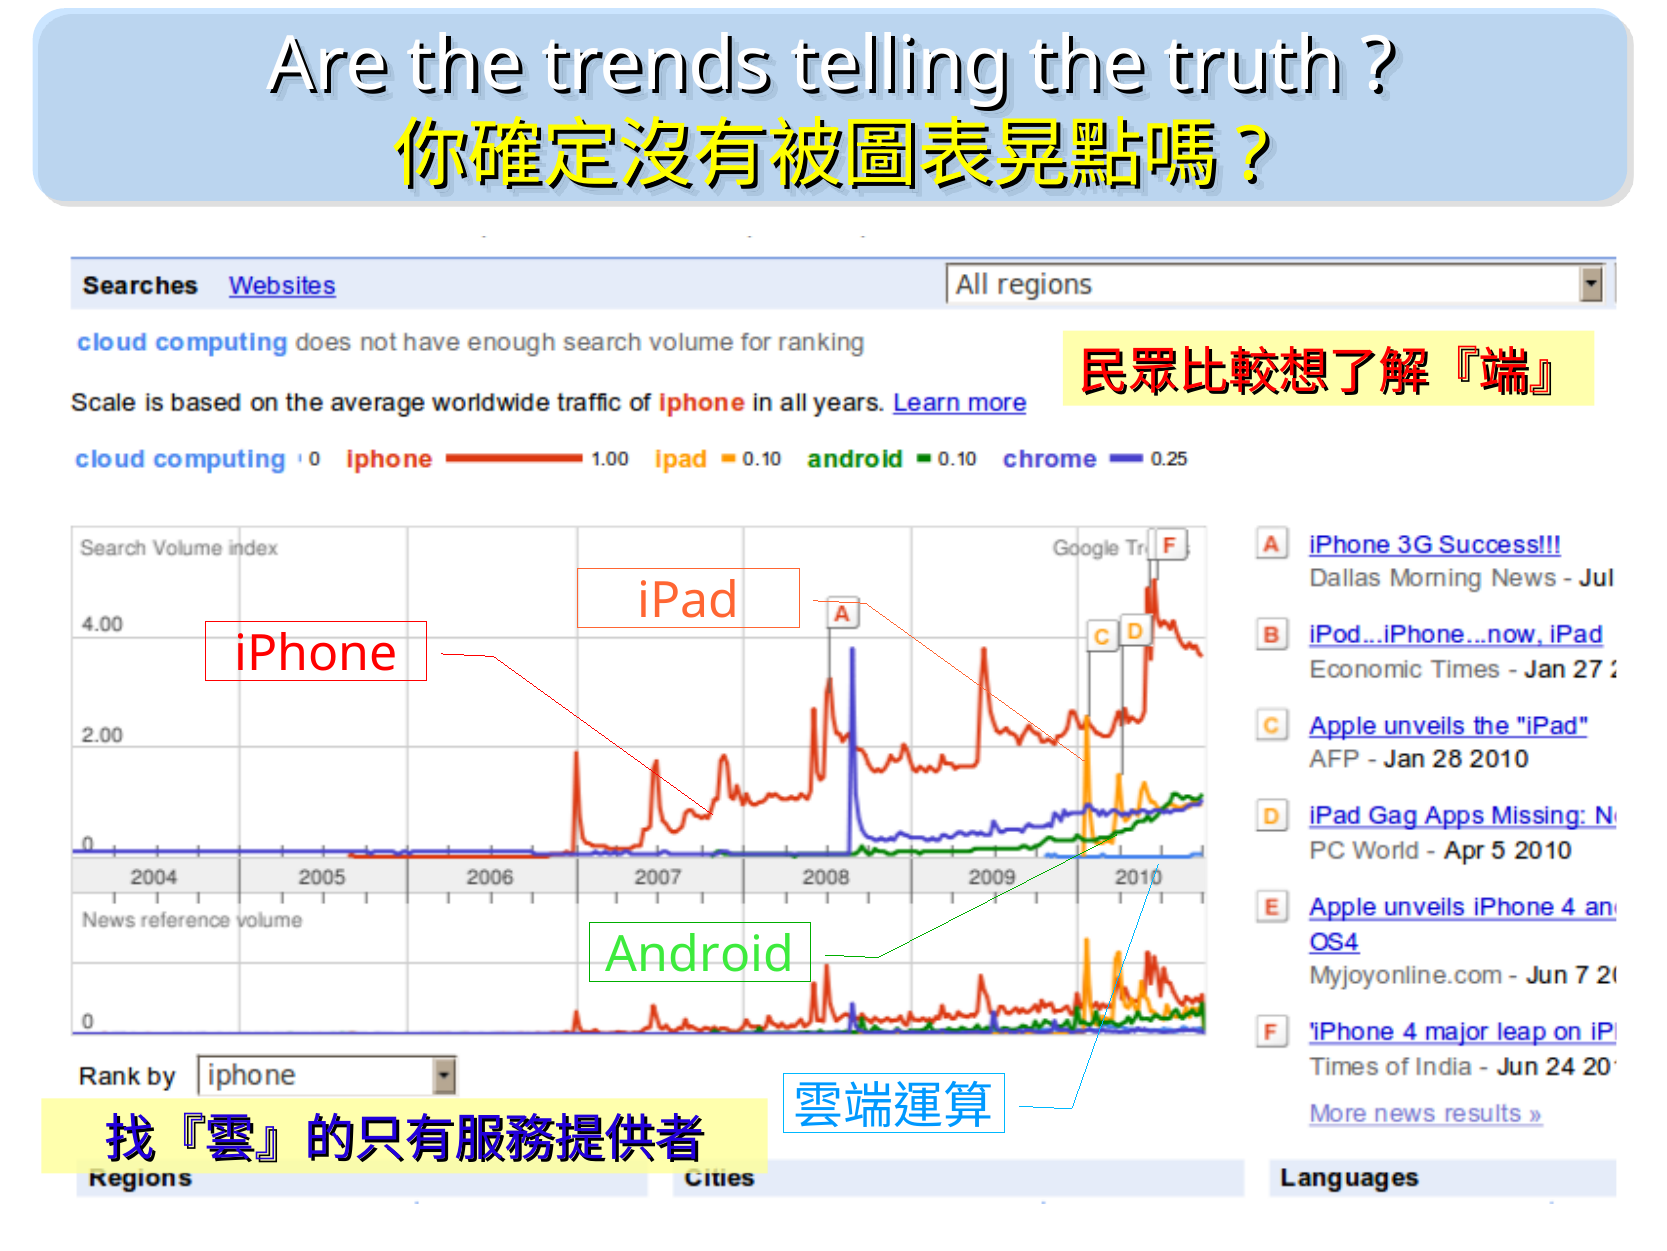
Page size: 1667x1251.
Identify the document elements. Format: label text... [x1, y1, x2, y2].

text_box 民眾比較想了解『端』 [1062, 330, 1595, 406]
text_box Are the trends telling the truth ? 你確定沒有被圖表晃點嗎? [32, 8, 1628, 201]
picture [42, 236, 1617, 1204]
text_box iPad [577, 568, 799, 627]
text_box 找『雲』的只有服務提供者 [41, 1098, 768, 1174]
text_box iPhone [205, 621, 427, 680]
text_box Android [589, 922, 811, 981]
text_box 雲端運算 [783, 1074, 1005, 1133]
